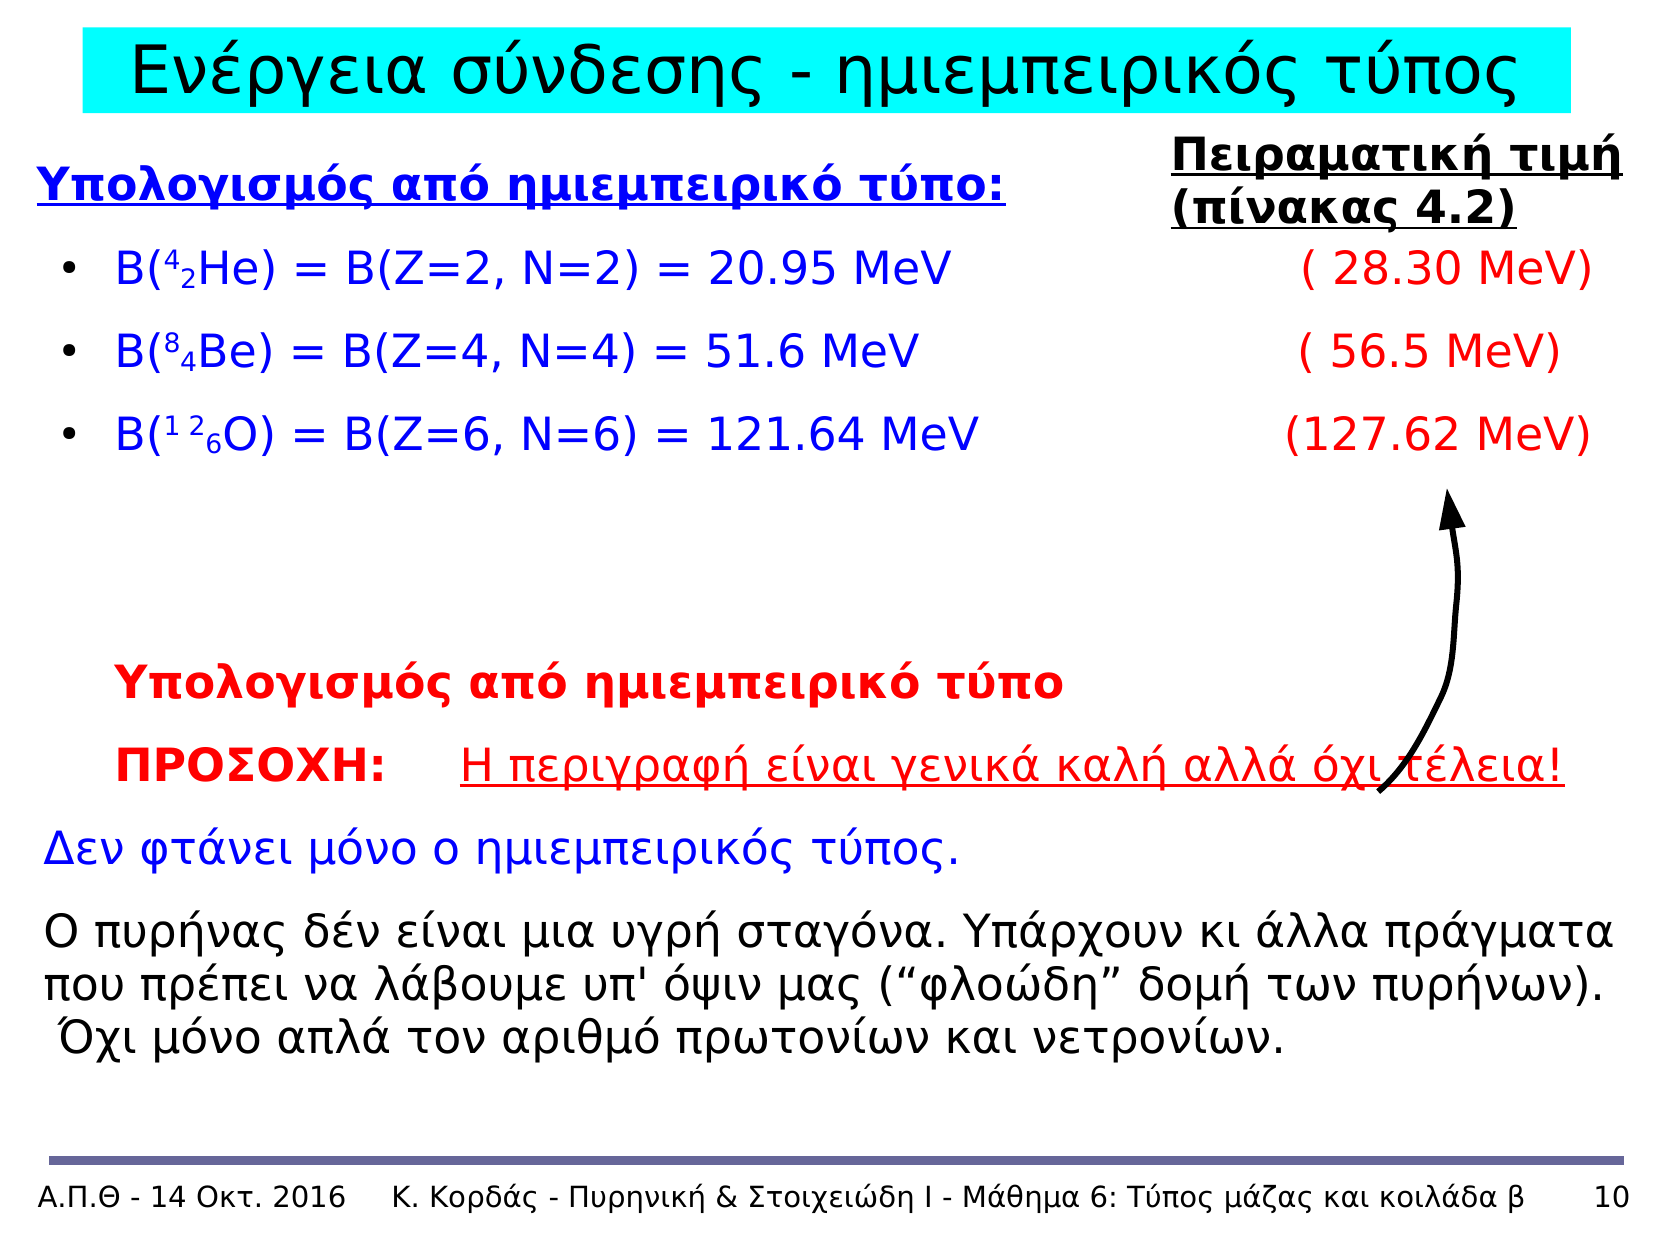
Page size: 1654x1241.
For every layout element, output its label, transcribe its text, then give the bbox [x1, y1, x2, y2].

list B(42Ηe) = B(Z=2, N=2) = 20.95 MeV ( 28.30 MeV) B(84Be) = B(Z=4, N=4) = 51.6 MeV ( 56.5 MeV) B(1 26O) = B(Z=6, N=6) = 121.64 MeV (127.62 MeV) Υπολογισμός από ημιεμπειρικό τύπο ΠΡΟΣΟΧΗ: Η περιγραφή είναι γενικά καλή αλλά όχι τέλεια! Δεν φτάνει μόνο ο ημιεμπειρικός τύπος. Ο πυρήνας δέν είναι μια υγρή σταγόνα. Υπάρχουν κι άλλα πράγματα που πρέπει να λάβουμε υπ' όψιν μας (“φλοώδη” δομή των πυρήνων). Όχι μόνο απλά τον αριθμό πρωτονίων και νετρονίων. [43, 242, 1619, 1123]
title Ενέργεια σύνδεσης - ημιεμπειρικός τύπος [82, 27, 1571, 114]
text_box Υπολογισμός από ημιεμπειρικό τύπο: [21, 150, 1035, 219]
text_box Πειραματική τιμή (πίνακας 4.2) [1155, 120, 1654, 243]
